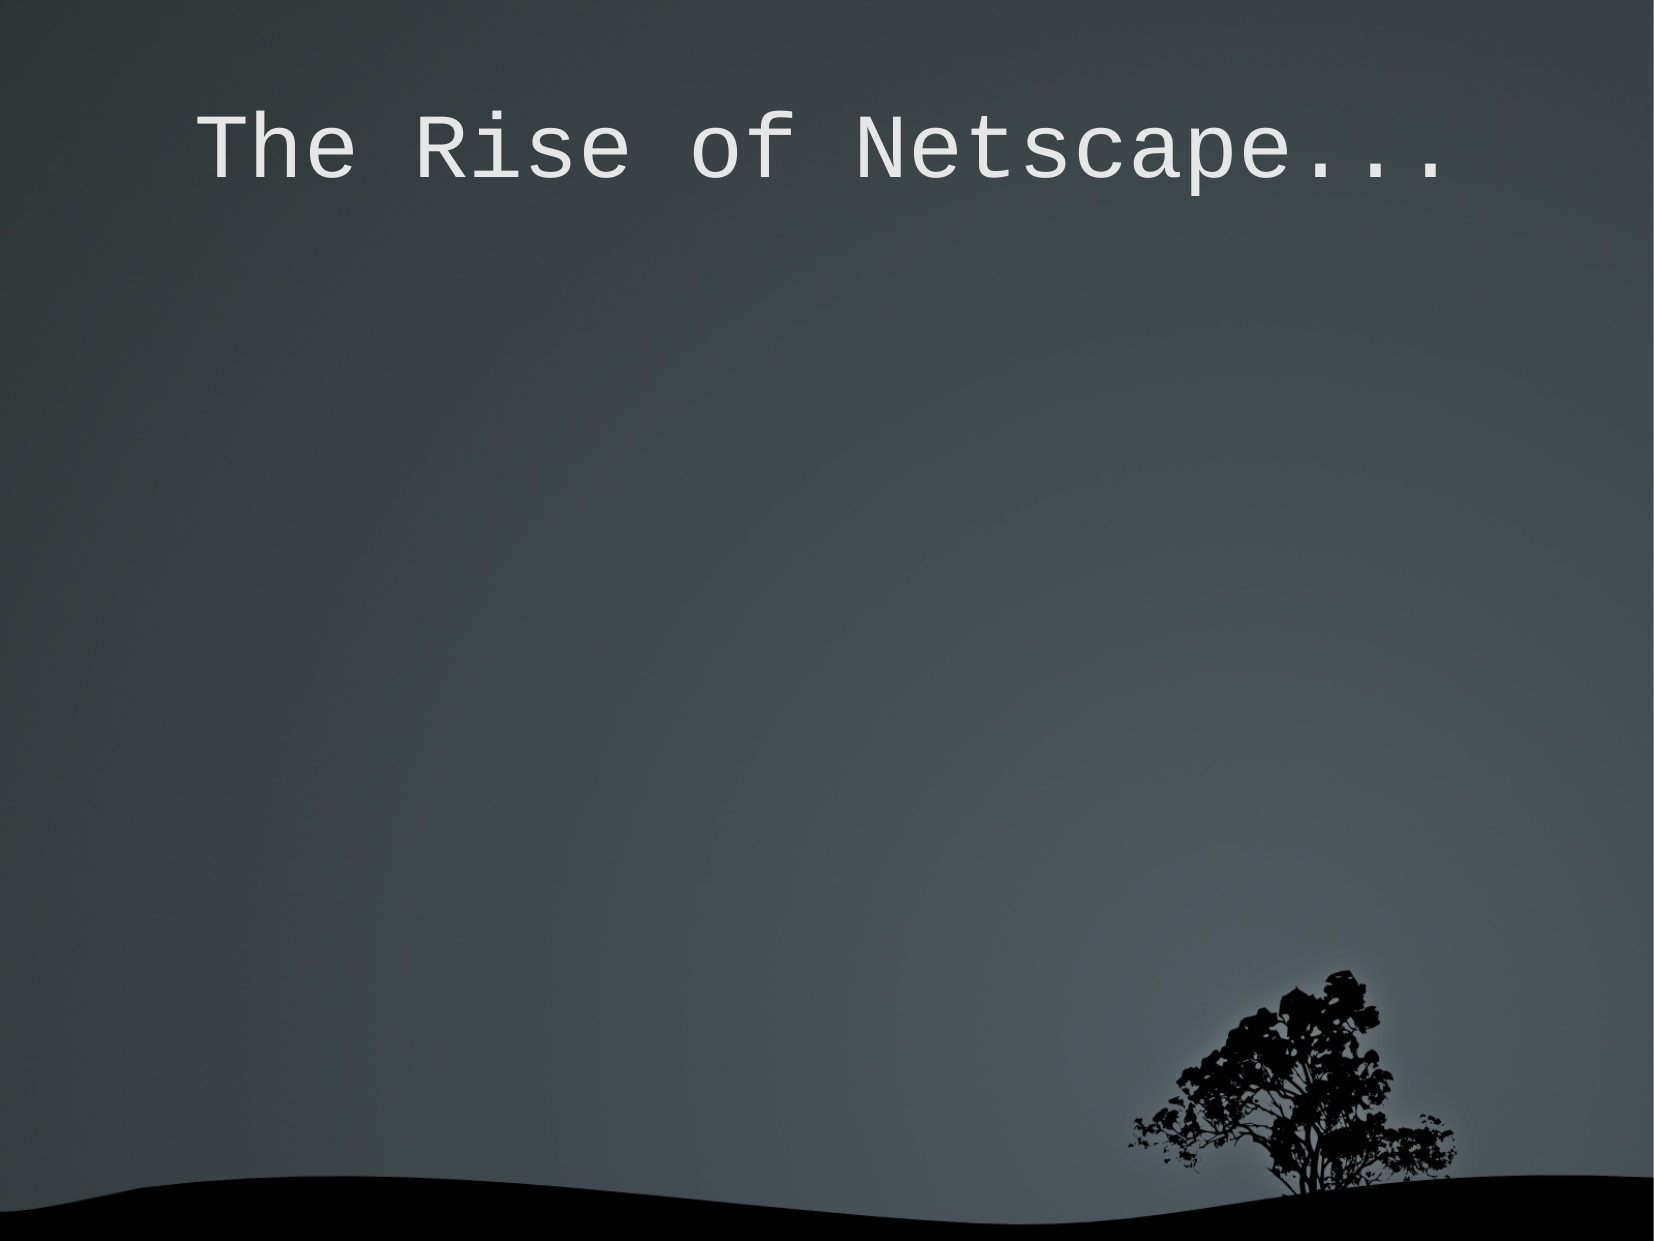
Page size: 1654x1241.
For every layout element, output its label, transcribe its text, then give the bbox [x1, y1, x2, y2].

list [82, 290, 1571, 1094]
picture [0, 0, 1654, 1241]
title The Rise of Netscape... [82, 56, 1571, 250]
